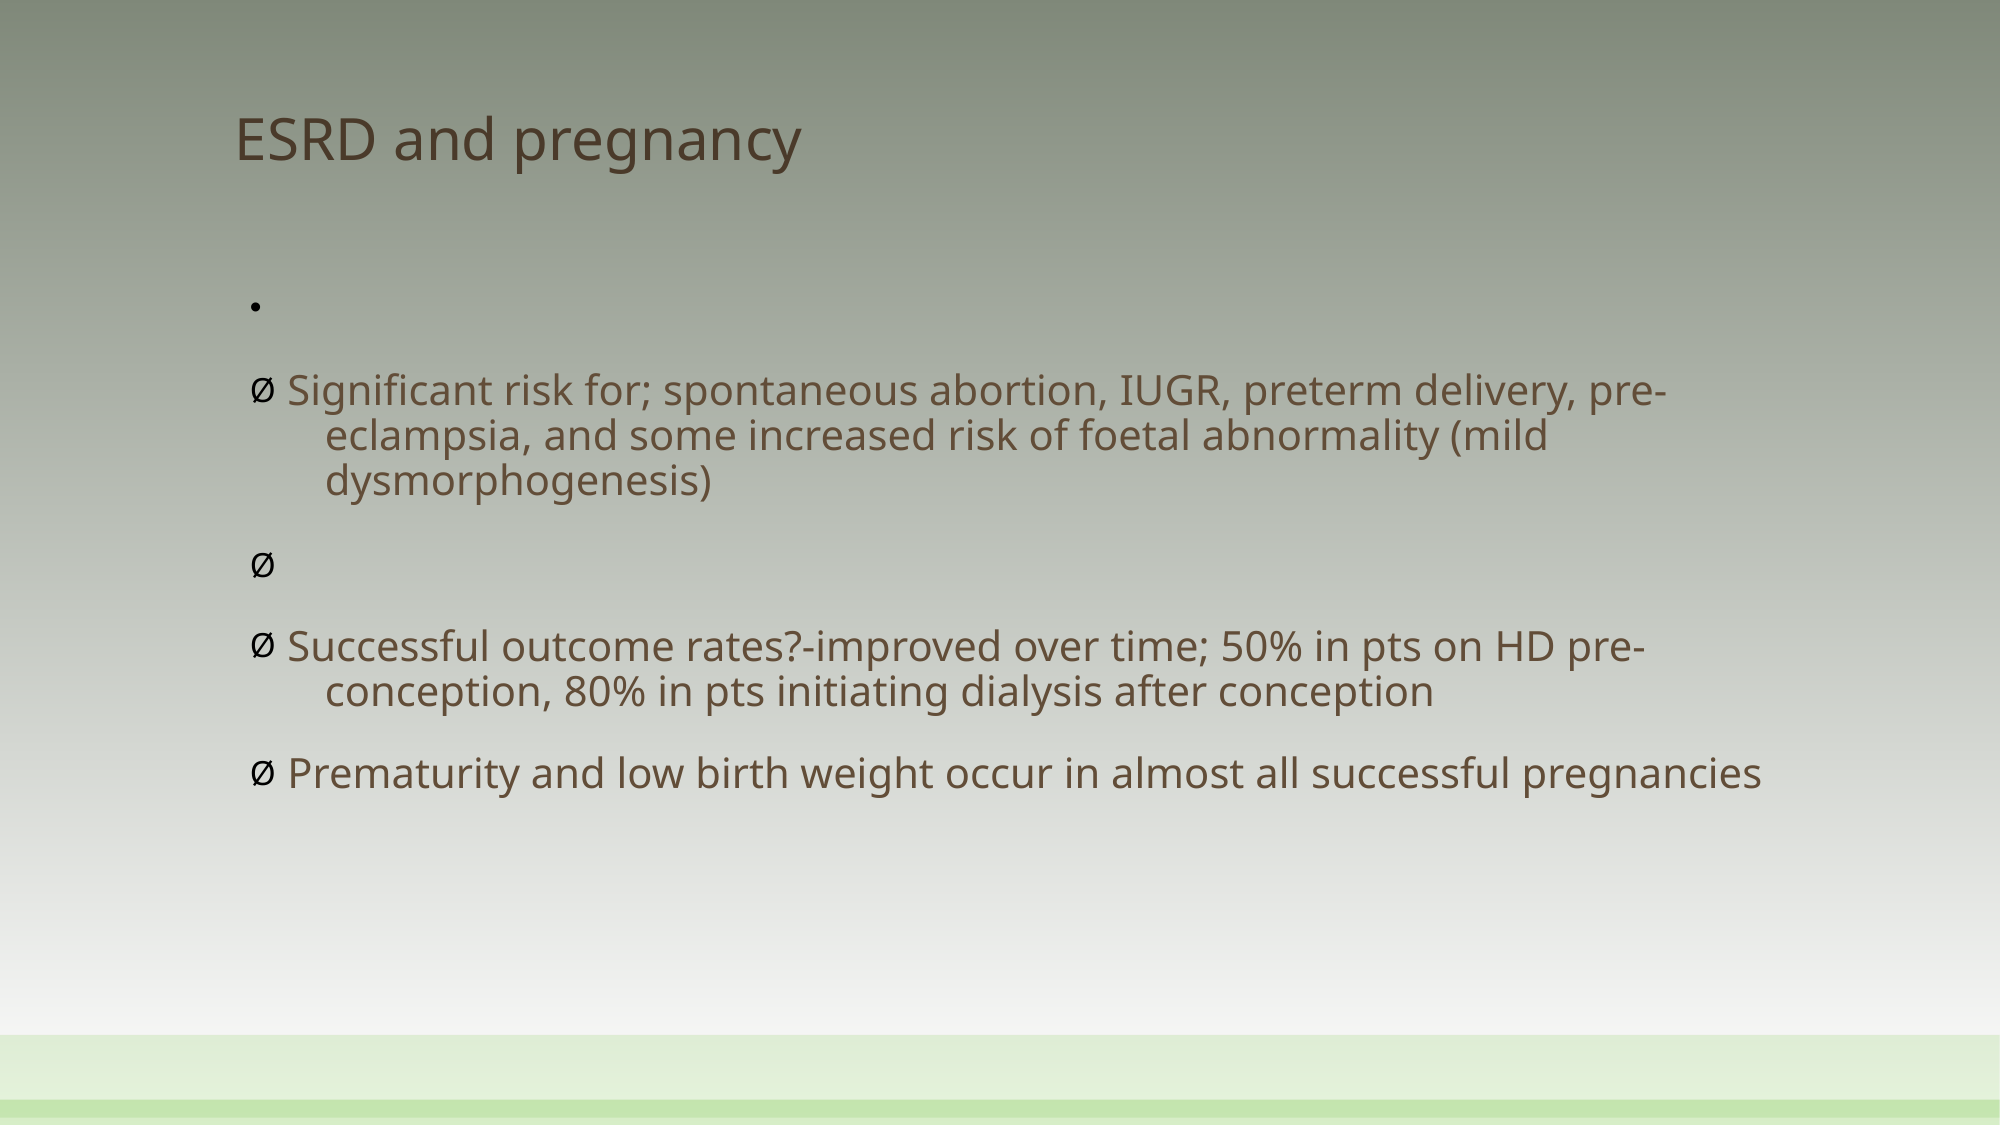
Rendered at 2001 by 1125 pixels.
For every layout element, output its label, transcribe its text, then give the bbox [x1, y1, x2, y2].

title ESRD and pregnancy [219, 71, 1780, 251]
list Significant risk for; spontaneous abortion, IUGR, preterm delivery, pre-eclampsia, and some increased risk of foetal abnormality (mild dysmorphogenesis) Successful outcome rates?-improved over time; 50% in pts on HD pre-conception, 80% in pts initiating dialysis after conception Prematurity and low birth weight occur in almost all successful pregnancies [219, 274, 1780, 987]
